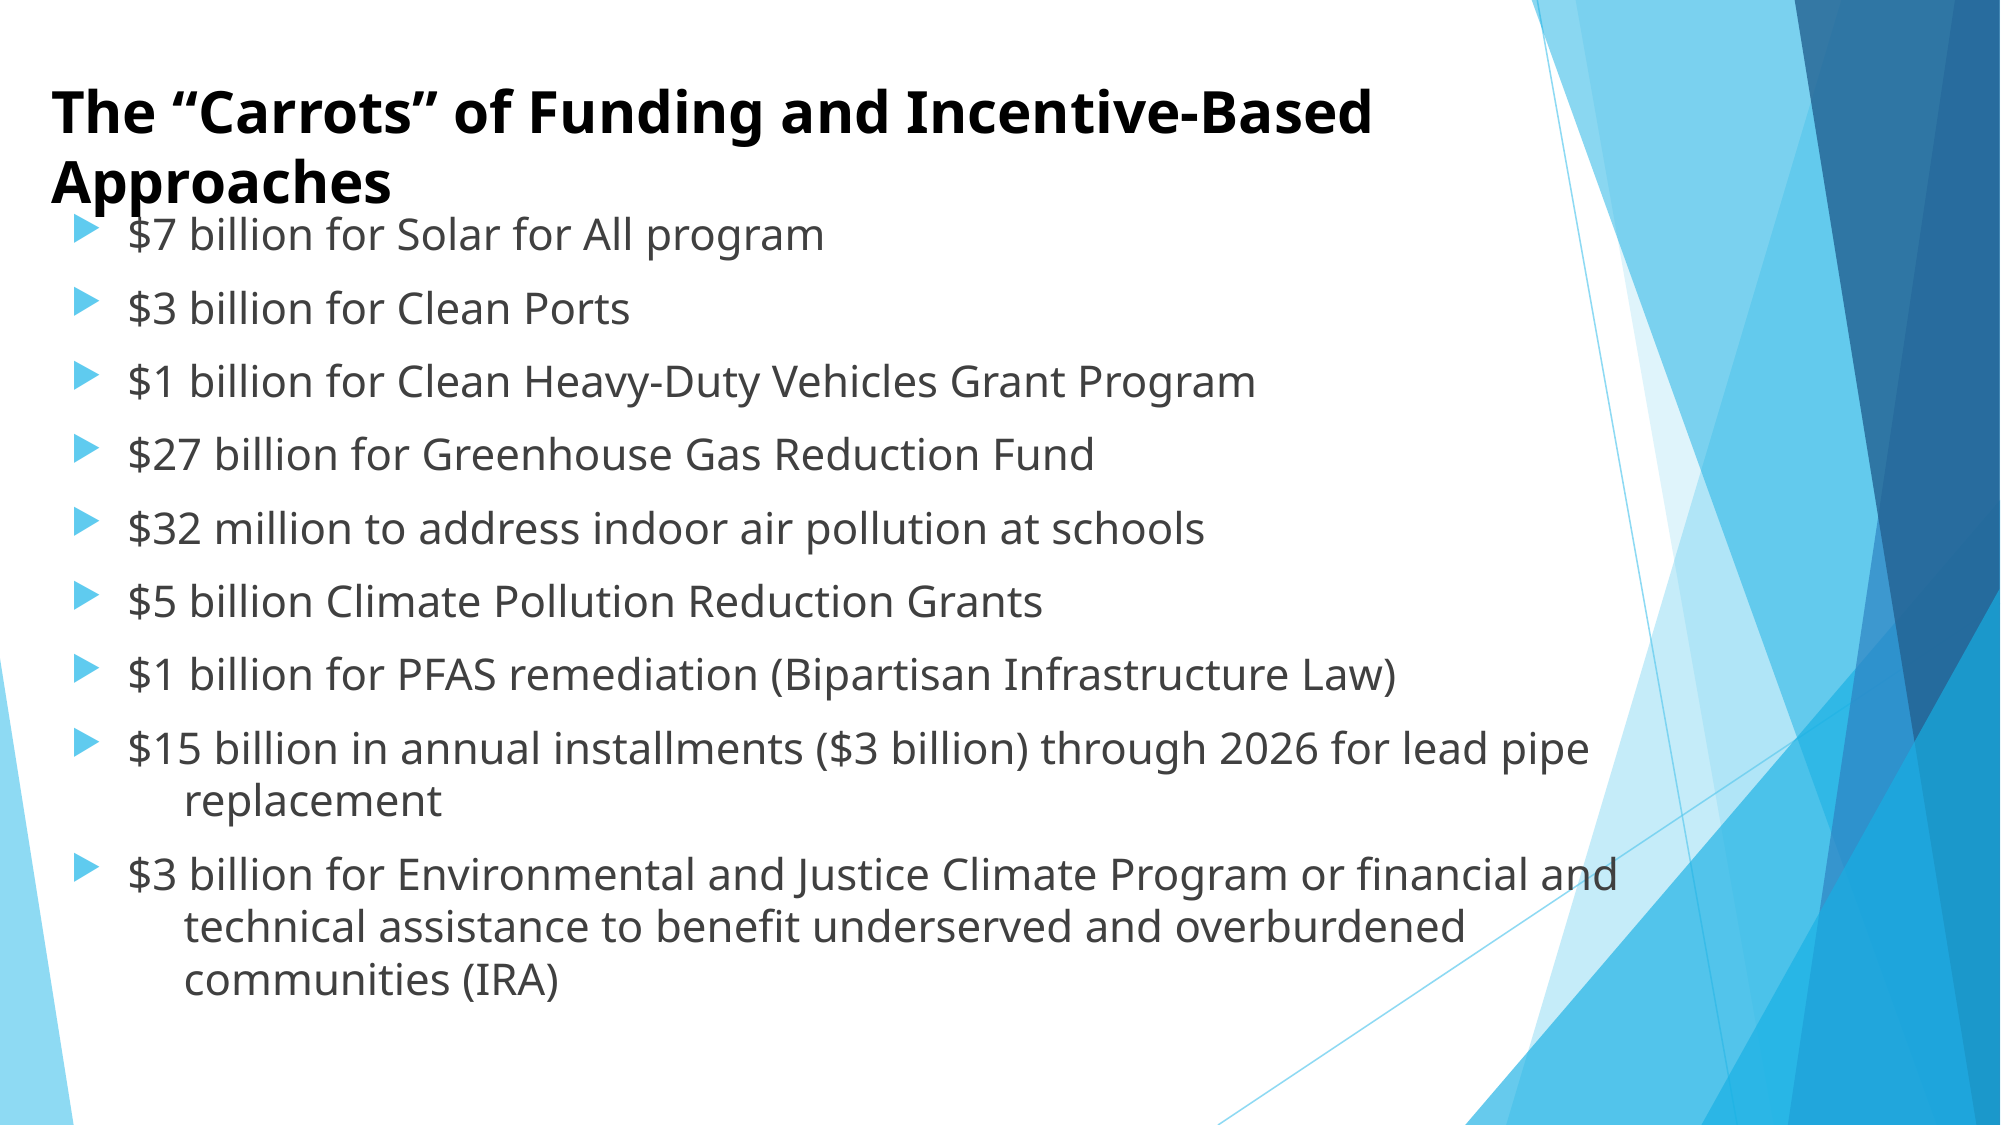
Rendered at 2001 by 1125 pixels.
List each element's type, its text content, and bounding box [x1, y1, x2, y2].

title The “Carrots” of Funding and Incentive-Based Approaches [36, 67, 1669, 185]
list $7 billion for Solar for All program $3 billion for Clean Ports $1 billion for Clean Heavy-Duty Vehicles Grant Program $27 billion for Greenhouse Gas Reduction Fund $32 million to address indoor air pollution at schools $5 billion Climate Pollution Reduction Grants $1 billion for PFAS remediation (Bipartisan Infrastructure Law) $15 billion in annual installments ($3 billion) through 2026 for lead pipe replacement $3 billion for Environmental and Justice Climate Program or financial and technical assistance to benefit underserved and overburdened communities (IRA) [55, 199, 1716, 1047]
